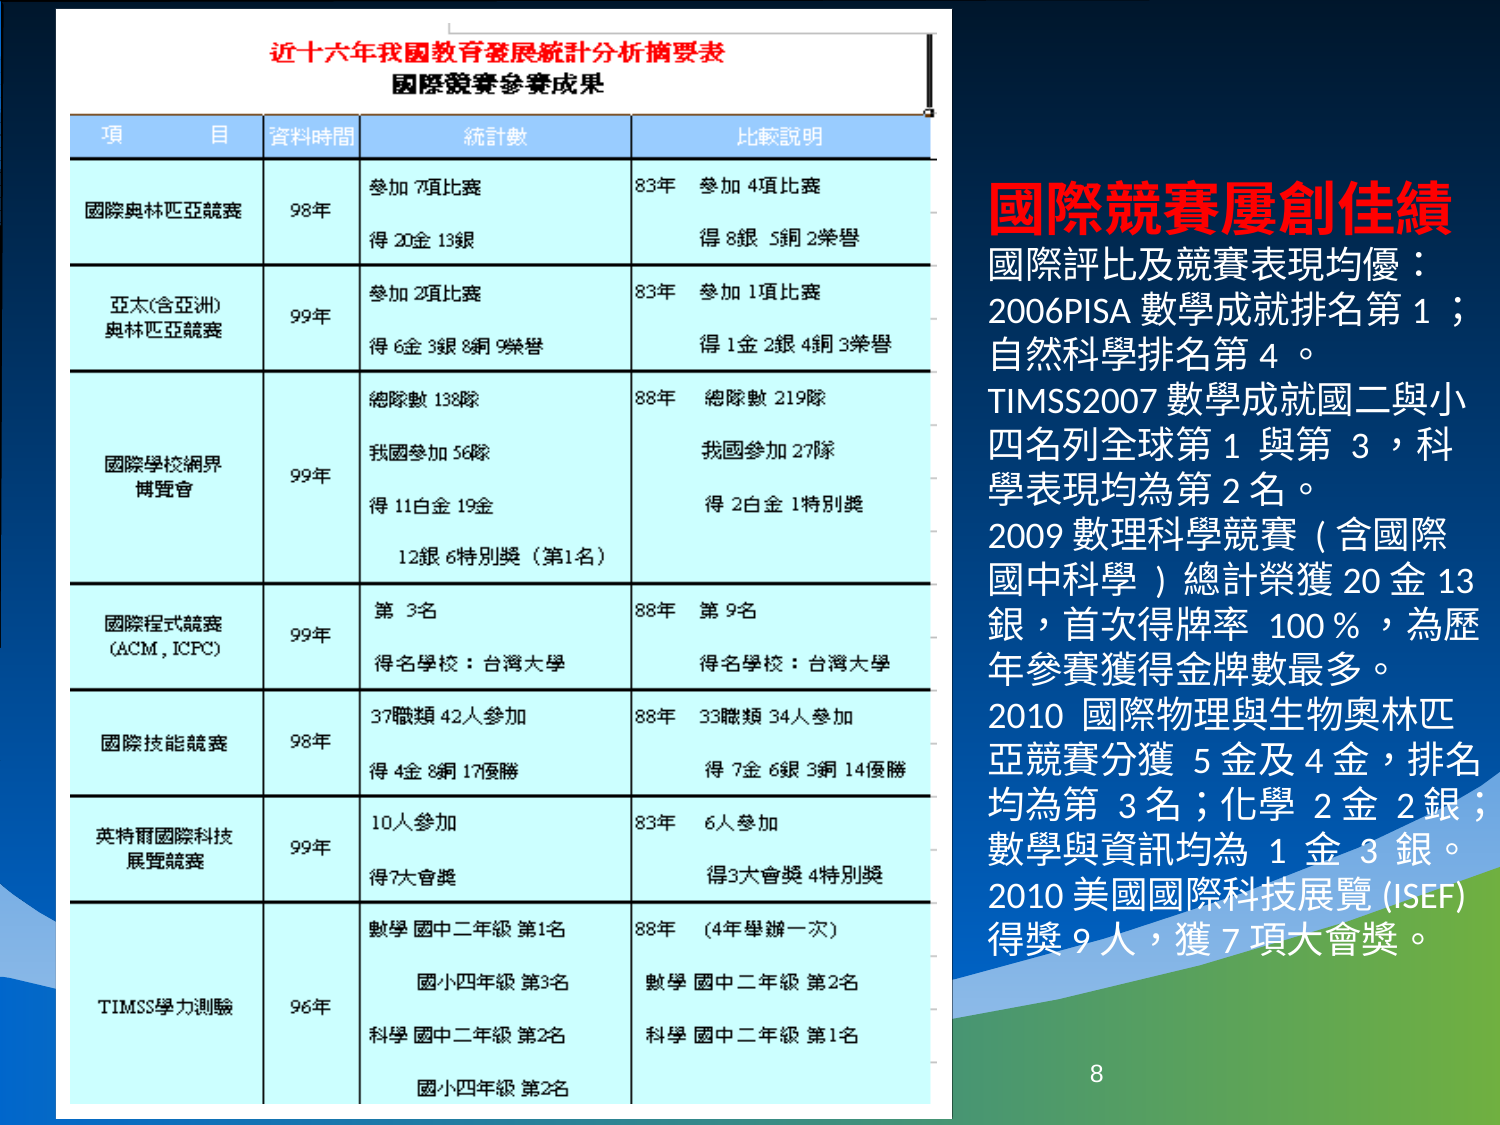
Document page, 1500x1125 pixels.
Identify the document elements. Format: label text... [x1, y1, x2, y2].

text_box 8 [1074, 1042, 1426, 1103]
picture [70, 23, 938, 1105]
text_box 國際競賽屢創佳績 國際評比及競賽表現均優： 2006PISA數學成就排名第1；自然科學排名第4。 TIMSS2007數學成就國二與小四名列全球第1 與第 3，科學表現均為第2名。 2009數理科學競賽 (含國際國中科學 ) 總計榮獲20金13銀，首次得牌率 100 %，為歷年參賽獲得金牌數最多。 2010 國際物理與生物奧林匹 亞競賽分獲 5金及4金，排名 均為第 3名；化學 2金 2銀； 數學與資訊均為 1 金 3 銀。 2010美國國際科技展覽(ISEF) 得獎9人，獲7項大會獎。 [973, 164, 1500, 1059]
